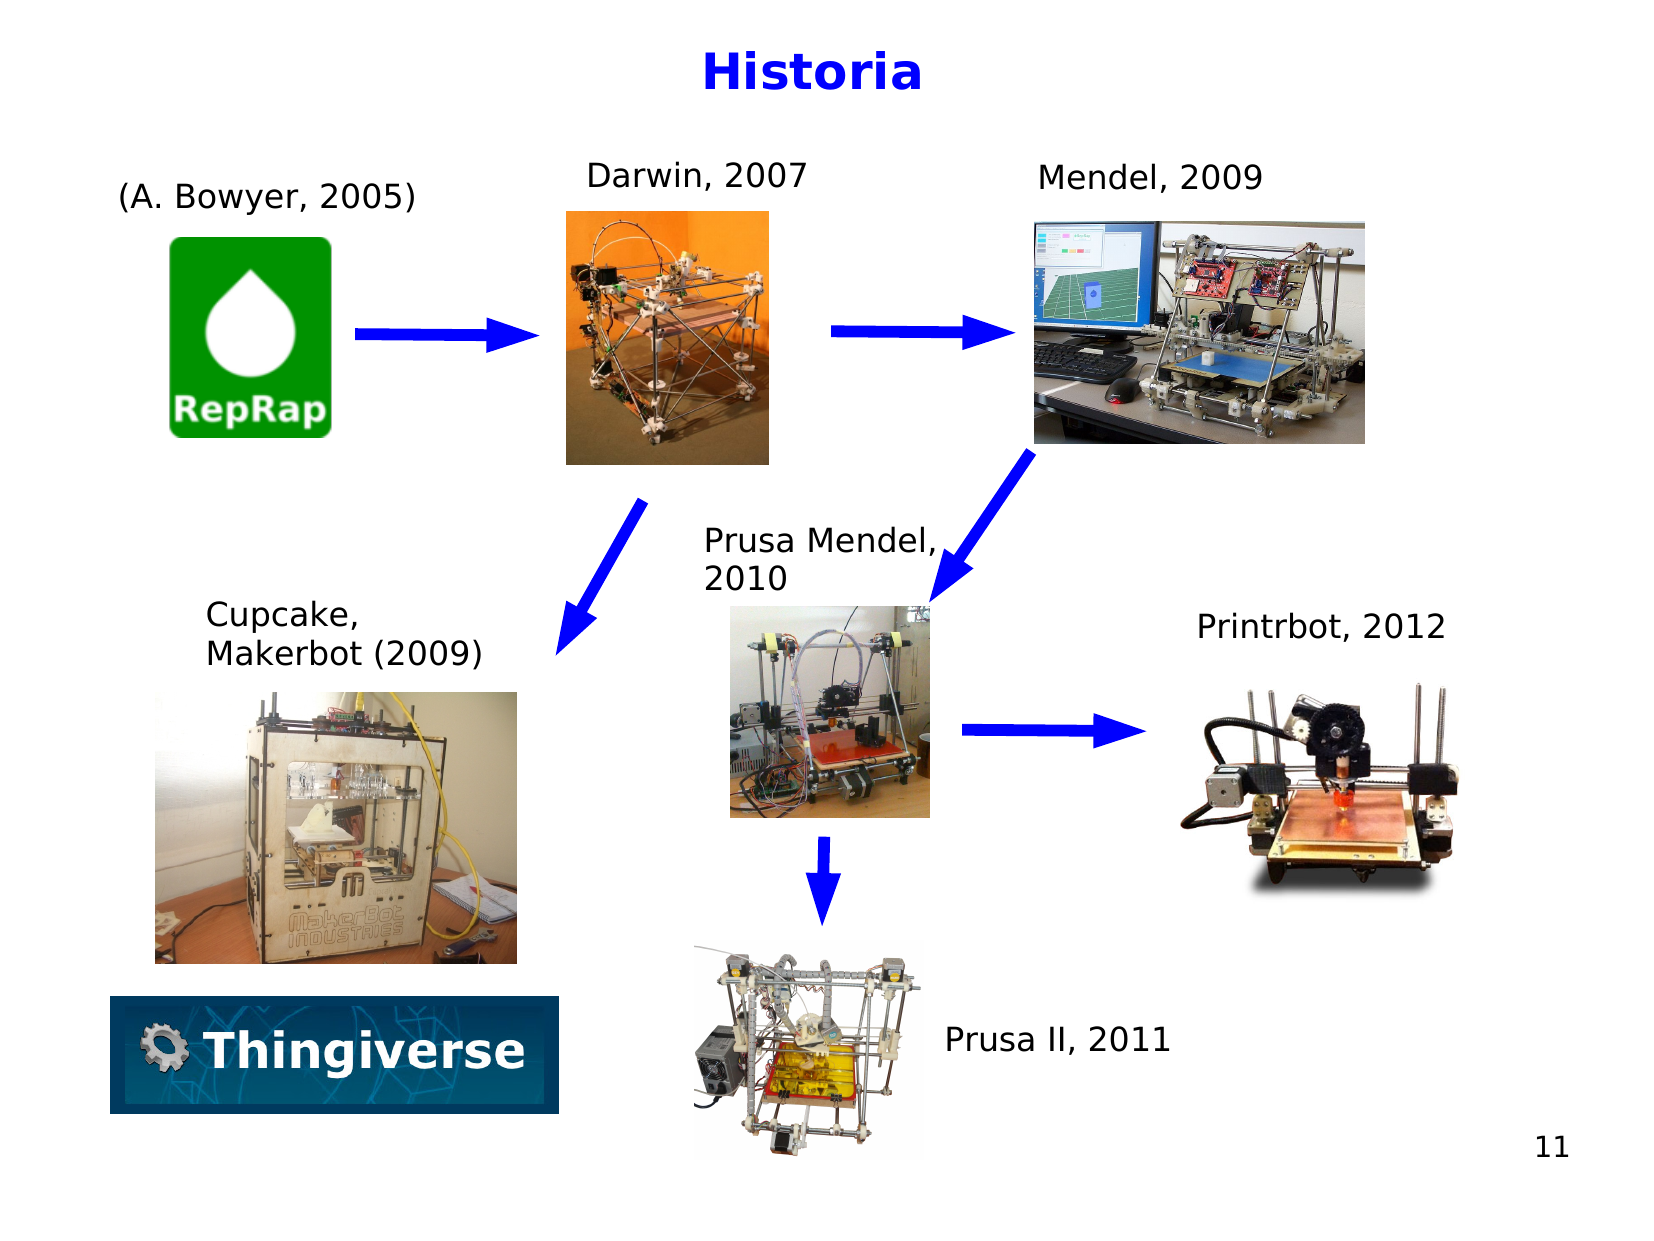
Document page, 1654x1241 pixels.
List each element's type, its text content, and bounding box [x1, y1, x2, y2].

text_box Printrbot, 2012 [1181, 599, 1525, 659]
text_box Prusa II, 2011 [929, 1013, 1273, 1073]
text_box Darwin, 2007 [571, 149, 915, 209]
picture [566, 211, 769, 465]
picture [1174, 678, 1510, 928]
picture [151, 237, 352, 438]
text_box (A. Bowyer, 2005) [92, 169, 436, 229]
picture [155, 692, 517, 964]
picture [1034, 221, 1365, 444]
text_box Cupcake, Makerbot (2009) [190, 588, 535, 681]
picture [730, 606, 930, 818]
text_box Mendel, 2009 [1022, 151, 1366, 210]
picture [110, 996, 559, 1114]
picture [694, 940, 924, 1160]
text_box Prusa Mendel, 2010 [688, 513, 1033, 573]
text_box Historia [686, 36, 1289, 110]
